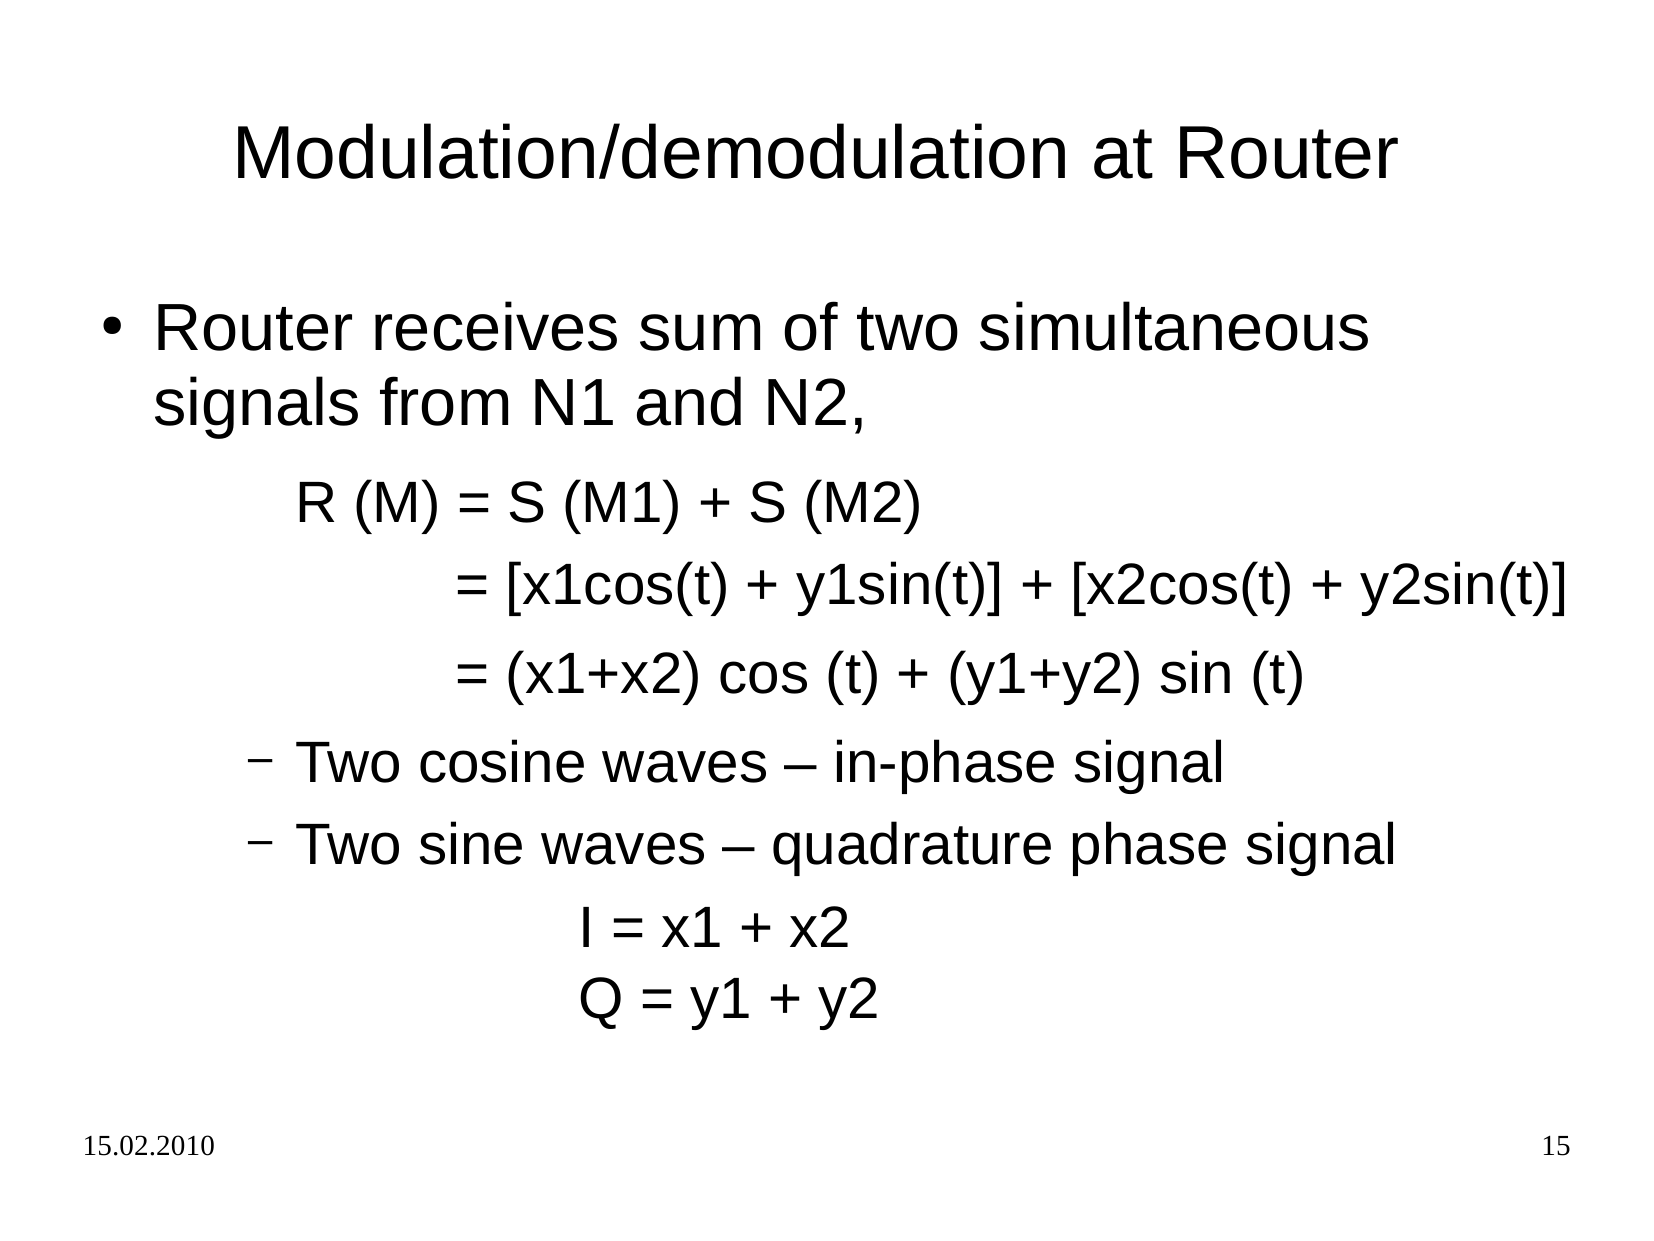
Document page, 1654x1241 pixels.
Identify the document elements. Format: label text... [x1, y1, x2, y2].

list Router receives sum of two simultaneous signals from N1 and N2, R (M) = S (M1) + S (M2) = [x1cos(t) + y1sin(t)] + [x2cos(t) + y2sin(t)] = (x1+x2) cos (t) + (y1+y2) sin (t) Two cosine waves – in-phase signal Two sine waves – quadrature phase signal I = x1 + x2 Q = y1 + y2 [82, 290, 1571, 1109]
title Modulation/demodulation at Router [82, 56, 1571, 250]
